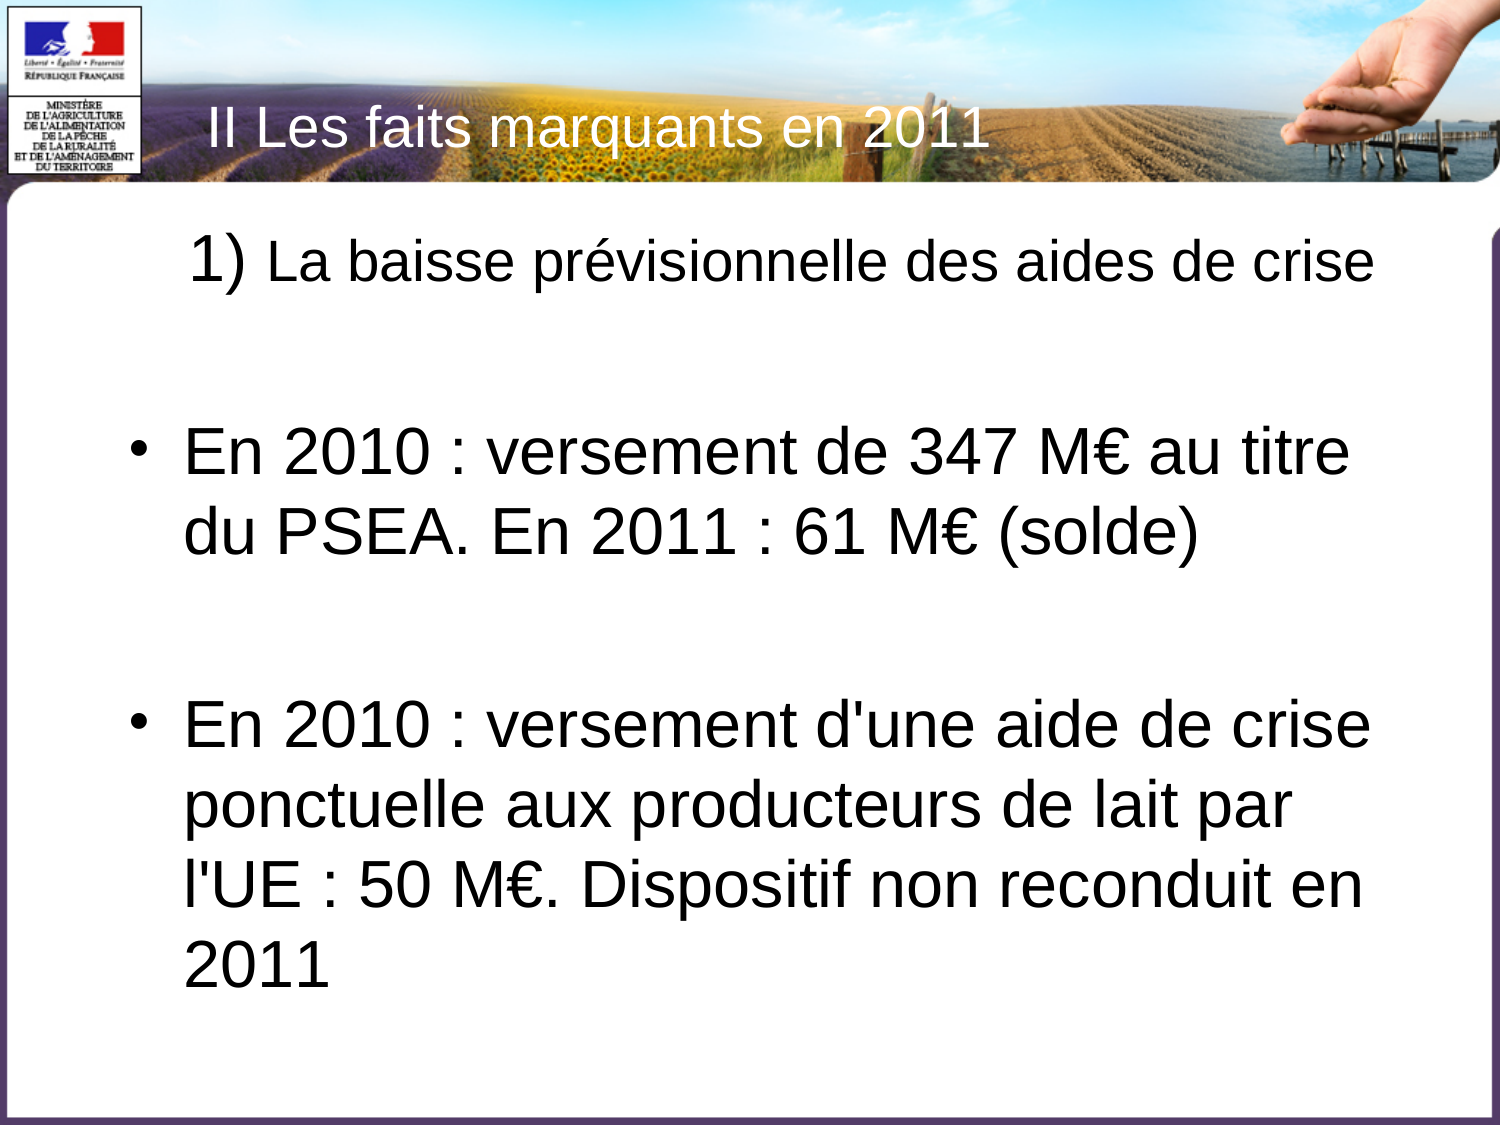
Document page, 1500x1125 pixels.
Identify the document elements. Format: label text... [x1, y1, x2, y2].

text_box II Les faits marquants en 2011 [206, 88, 1372, 159]
picture [0, 0, 1500, 1125]
list 1) La baisse prévisionnelle des aides de crise En 2010 : versement de 347 M€ au titre du PSEA. En 2011 : 61 M€ (solde) En 2010 : versement d'une aide de crise ponctuelle aux producteurs de lait par l'UE : 50 M€. Dispositif non reconduit en 2011 [112, 206, 1447, 1105]
